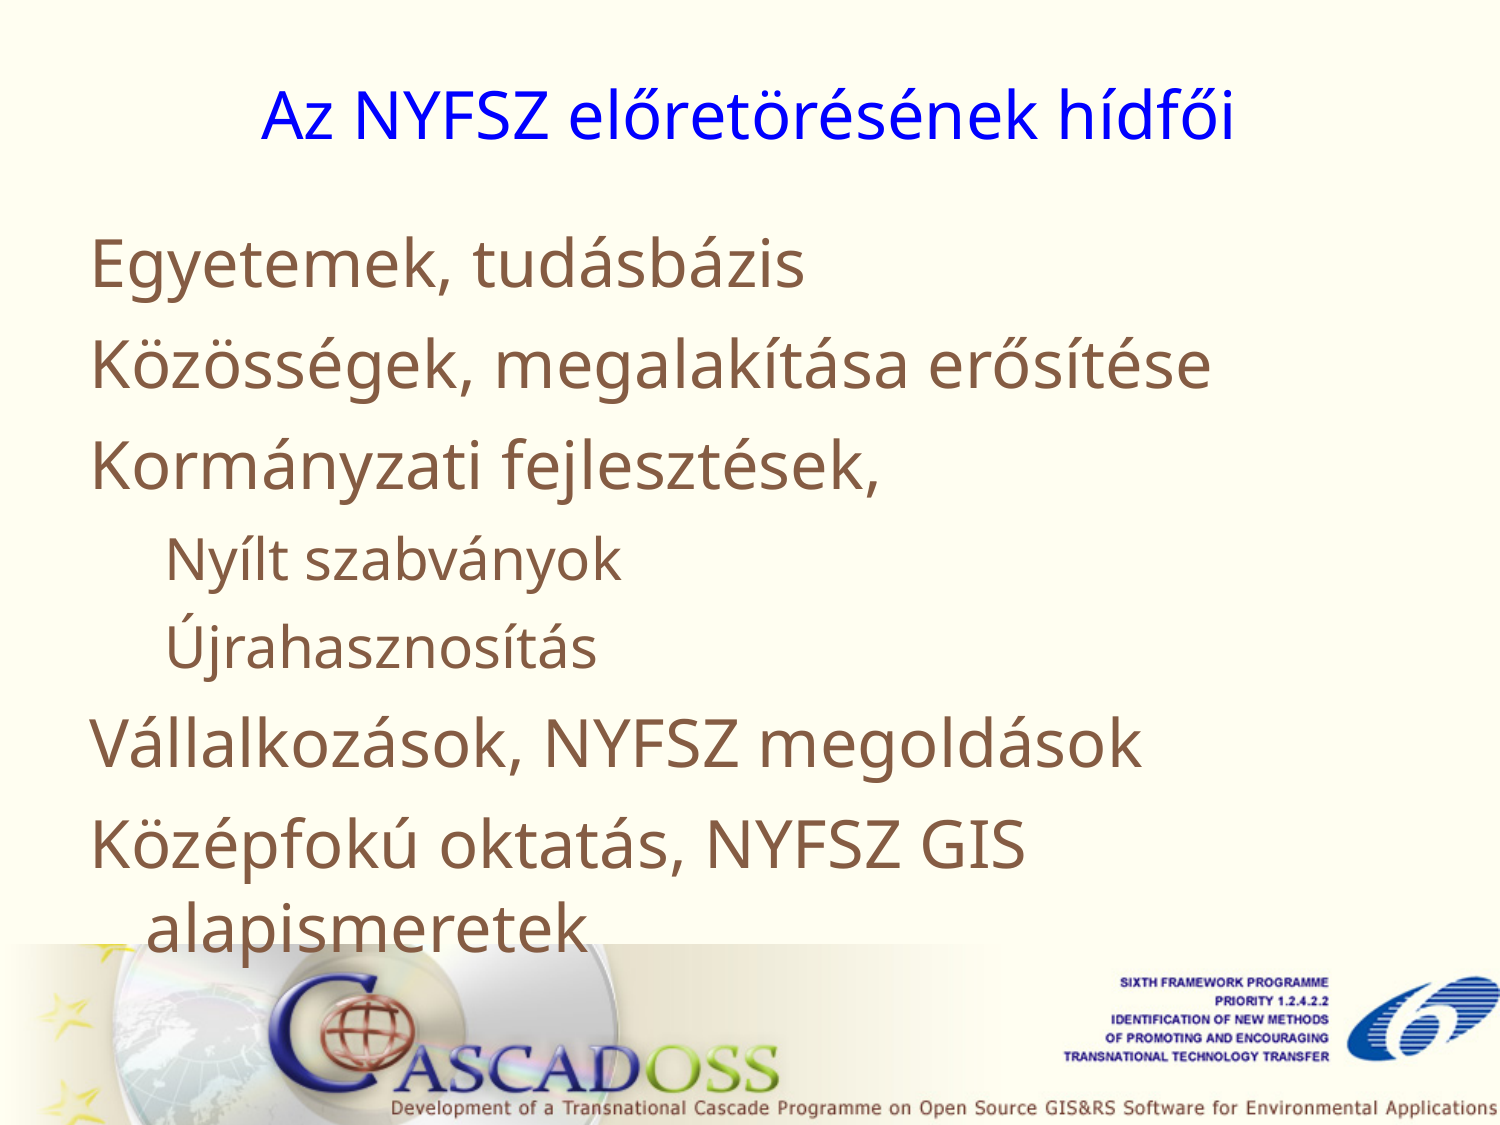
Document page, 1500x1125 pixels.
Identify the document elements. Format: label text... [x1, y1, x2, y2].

list Egyetemek, tudásbázis Közösségek, megalakítása erősítése Kormányzati fejlesztések, Nyílt szabványok Újrahasznosítás Vállalkozások, NYFSZ megoldások Középfokú oktatás, NYFSZ GIS alapismeretek [74, 208, 1425, 951]
title Az NYFSZ előretörésének hídfői [74, 20, 1425, 208]
picture [0, 944, 1500, 1125]
